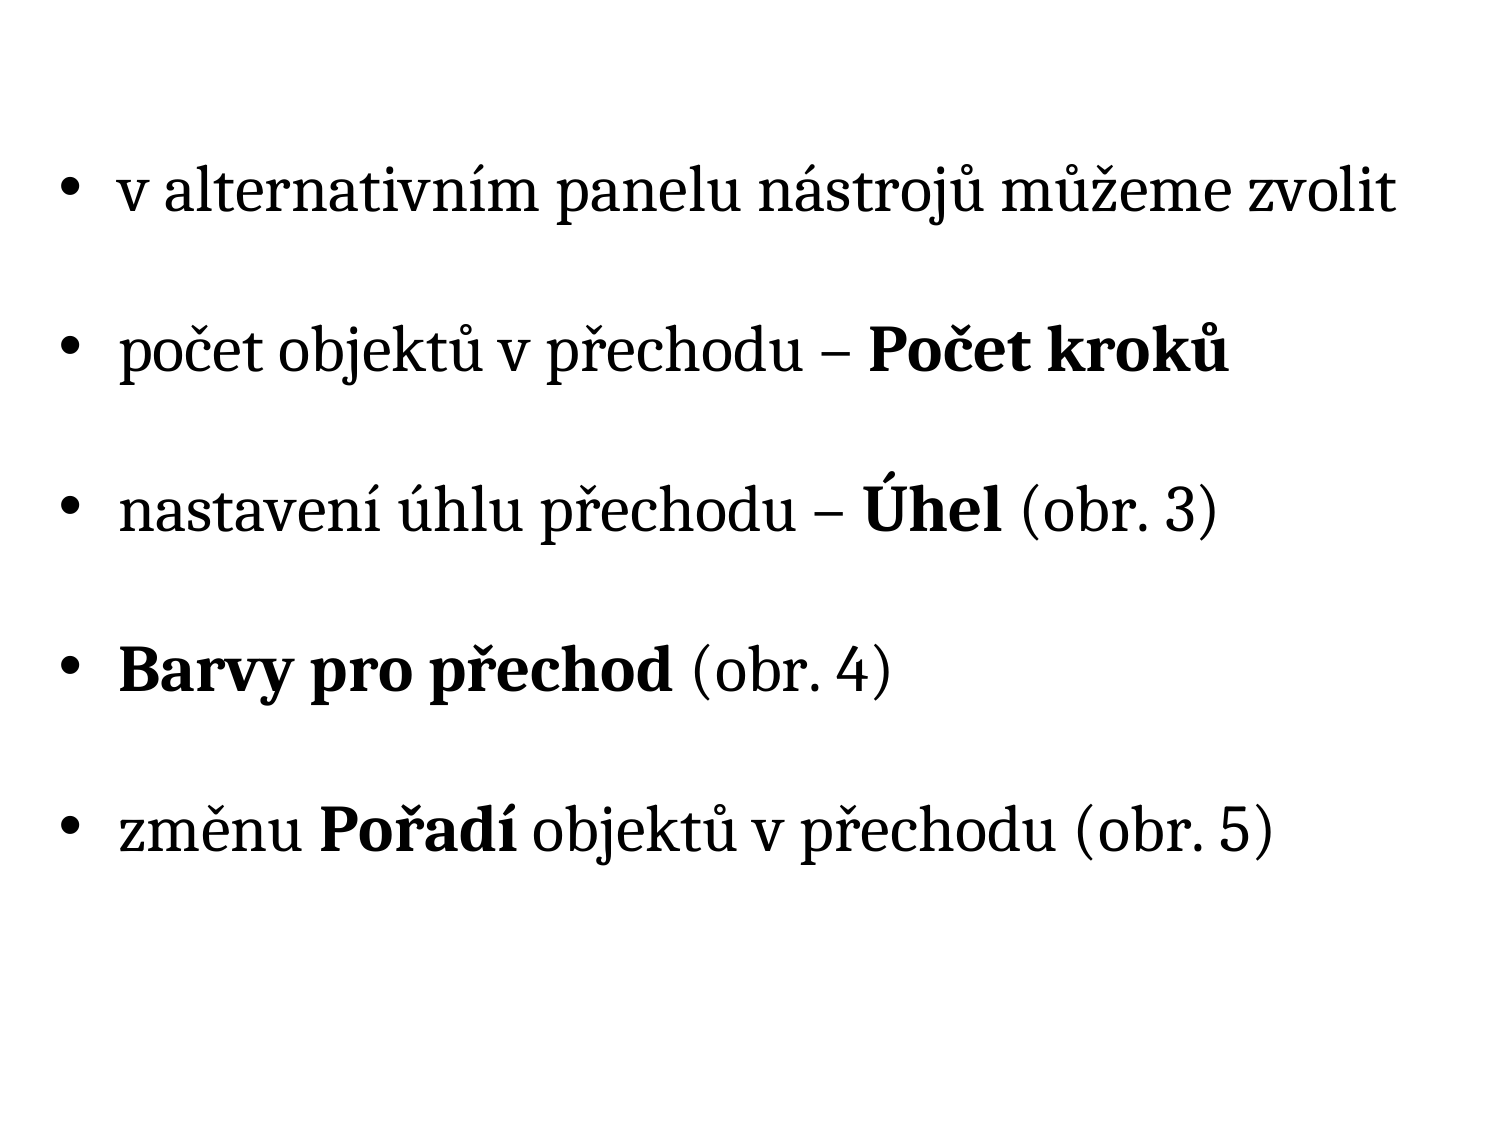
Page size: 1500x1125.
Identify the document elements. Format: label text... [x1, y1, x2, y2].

text_box v alternativním panelu nástrojů můžeme zvolit počet objektů v přechodu – Počet kroků nastavení úhlu přechodu – Úhel (obr. 3) Barvy pro přechod (obr. 4) změnu Pořadí objektů v přechodu (obr. 5) [0, 137, 1500, 953]
